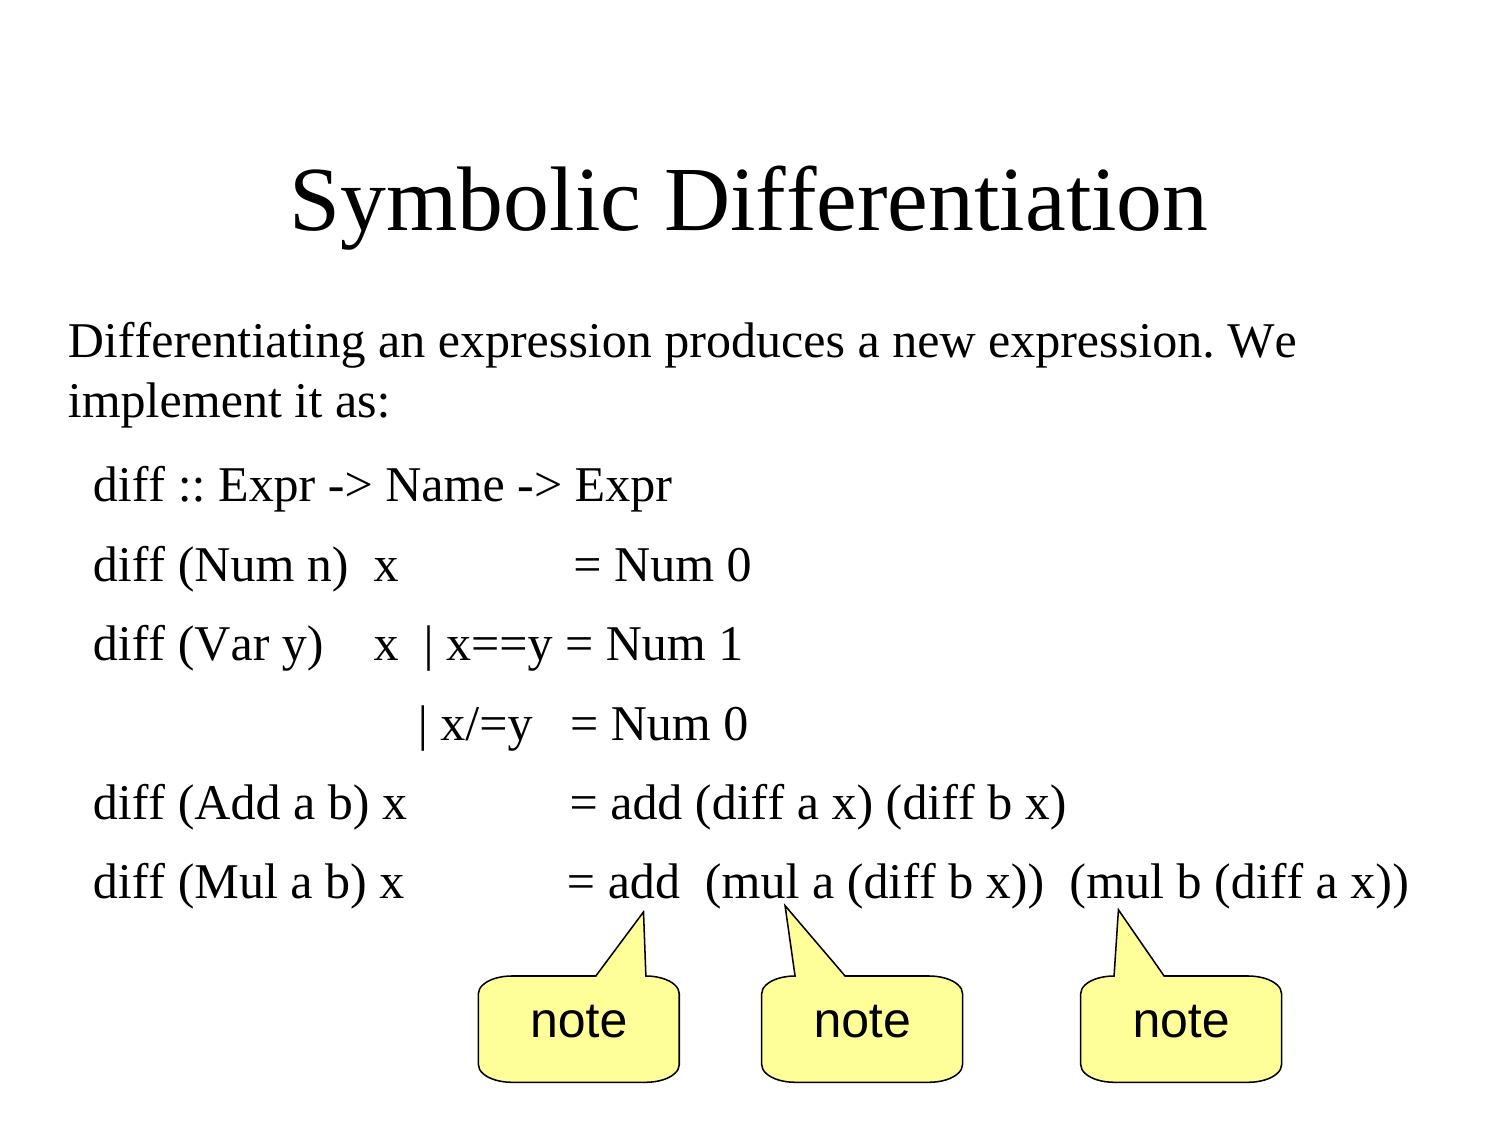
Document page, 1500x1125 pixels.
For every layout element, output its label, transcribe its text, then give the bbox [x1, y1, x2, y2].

text_box note [478, 911, 680, 1083]
text_box note [1080, 909, 1282, 1083]
title Symbolic Differentiation [112, 99, 1388, 288]
text_box diff :: Expr -> Name -> Expr diff (Num n) x = Num 0 diff (Var y) x | x==y = Num 1 | x/=y = Num 0 diff (Add a b) x = add (diff a x) (diff b x) diff (Mul a b) x = add (mul a (diff b x)) (mul b (diff a x)) [53, 444, 1500, 916]
text_box note [761, 905, 963, 1083]
text_box Differentiating an expression produces a new expression. We implement it as: [53, 299, 1500, 436]
